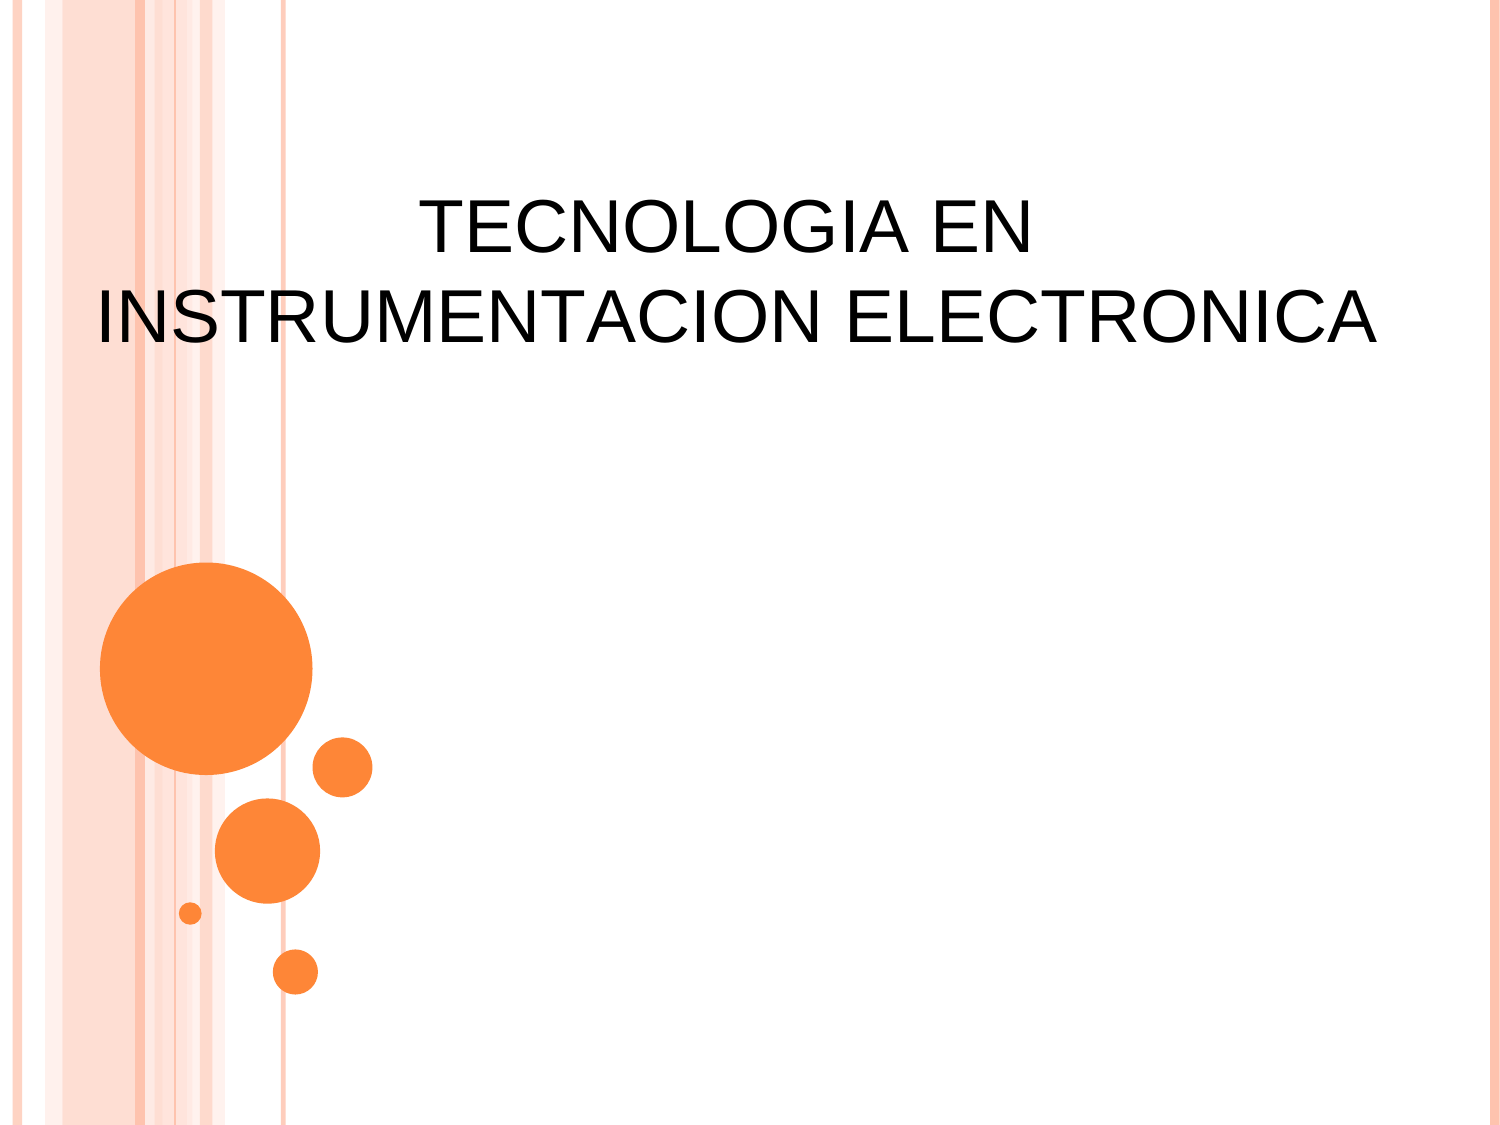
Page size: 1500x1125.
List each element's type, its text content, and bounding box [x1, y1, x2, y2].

text_box TECNOLOGIA EN INSTRUMENTACION ELECTRONICA [80, 169, 1394, 365]
